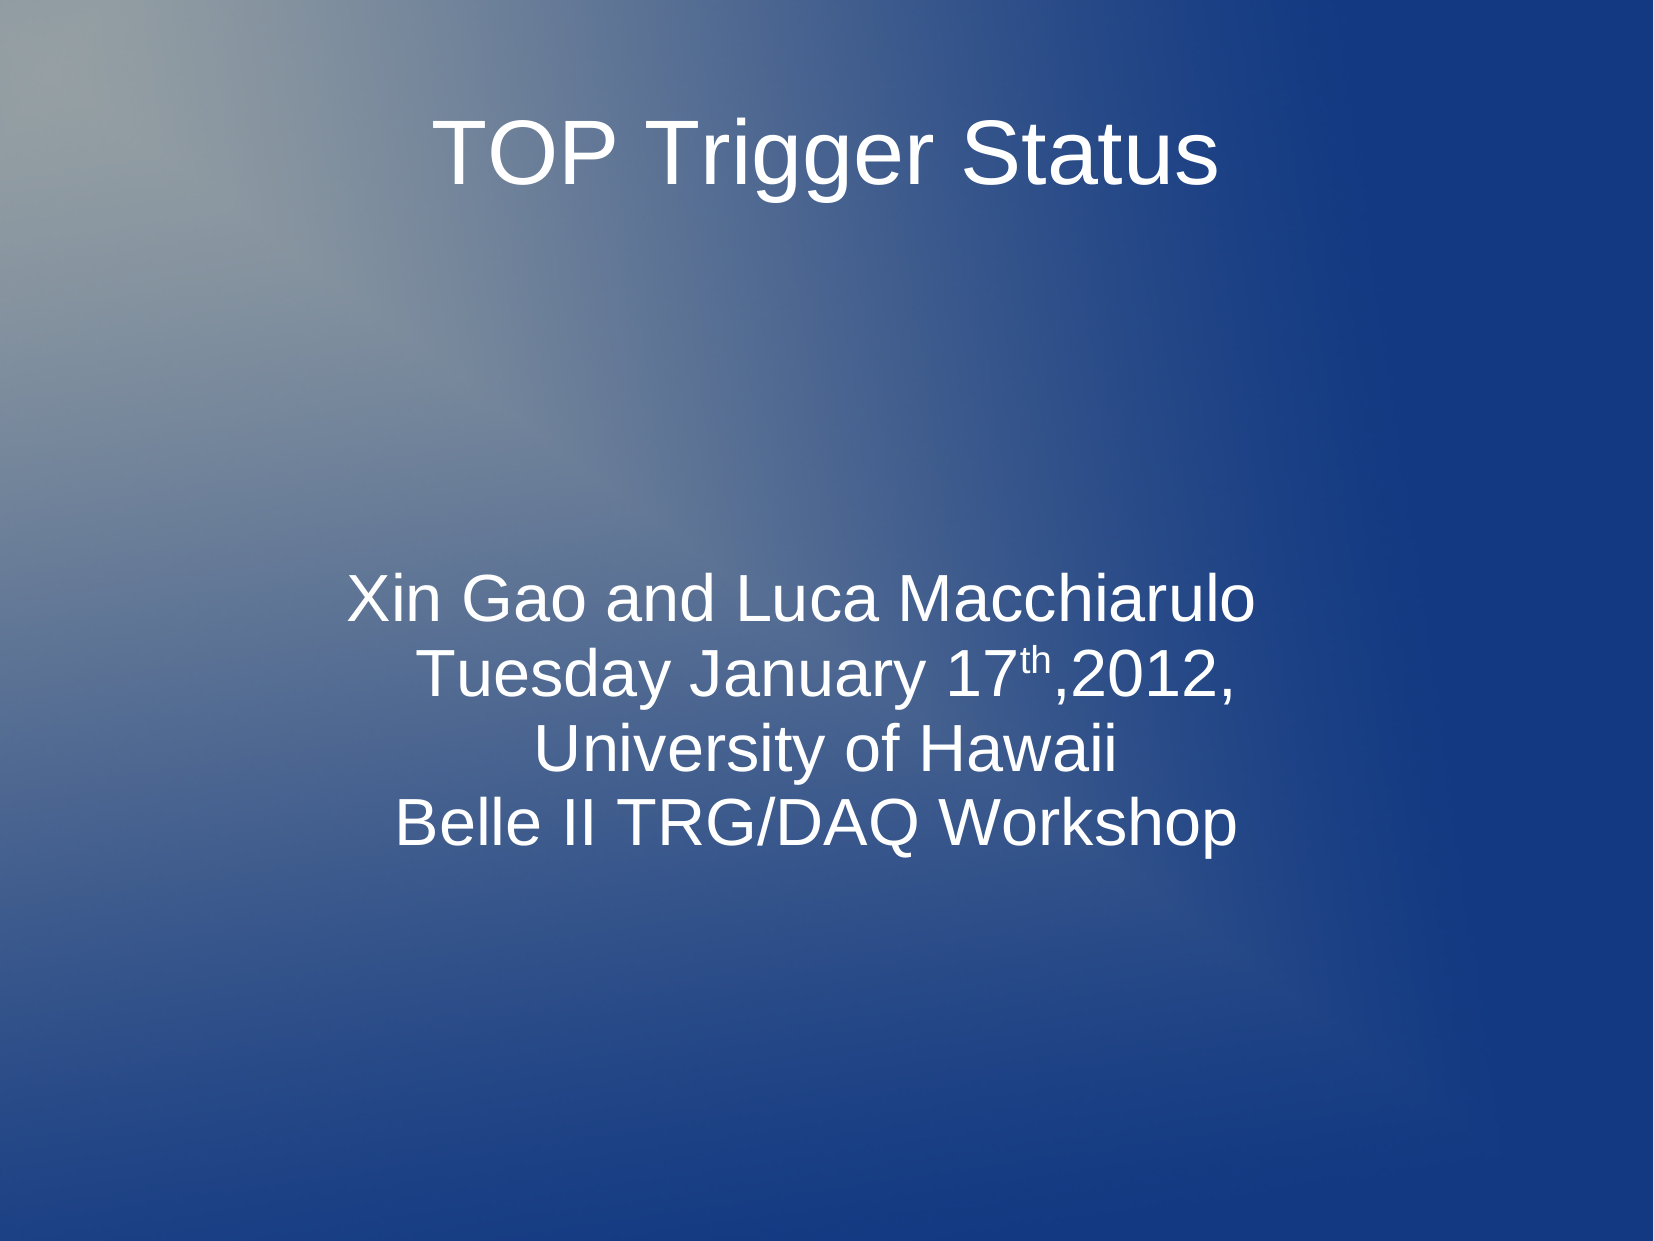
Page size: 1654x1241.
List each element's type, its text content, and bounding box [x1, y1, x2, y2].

subtitle Xin Gao and Luca Macchiarulo Tuesday January 17th,2012, University of Hawaii Belle II TRG/DAQ Workshop [82, 290, 1571, 1131]
picture [0, 0, 1654, 1241]
title TOP Trigger Status [82, 49, 1571, 257]
